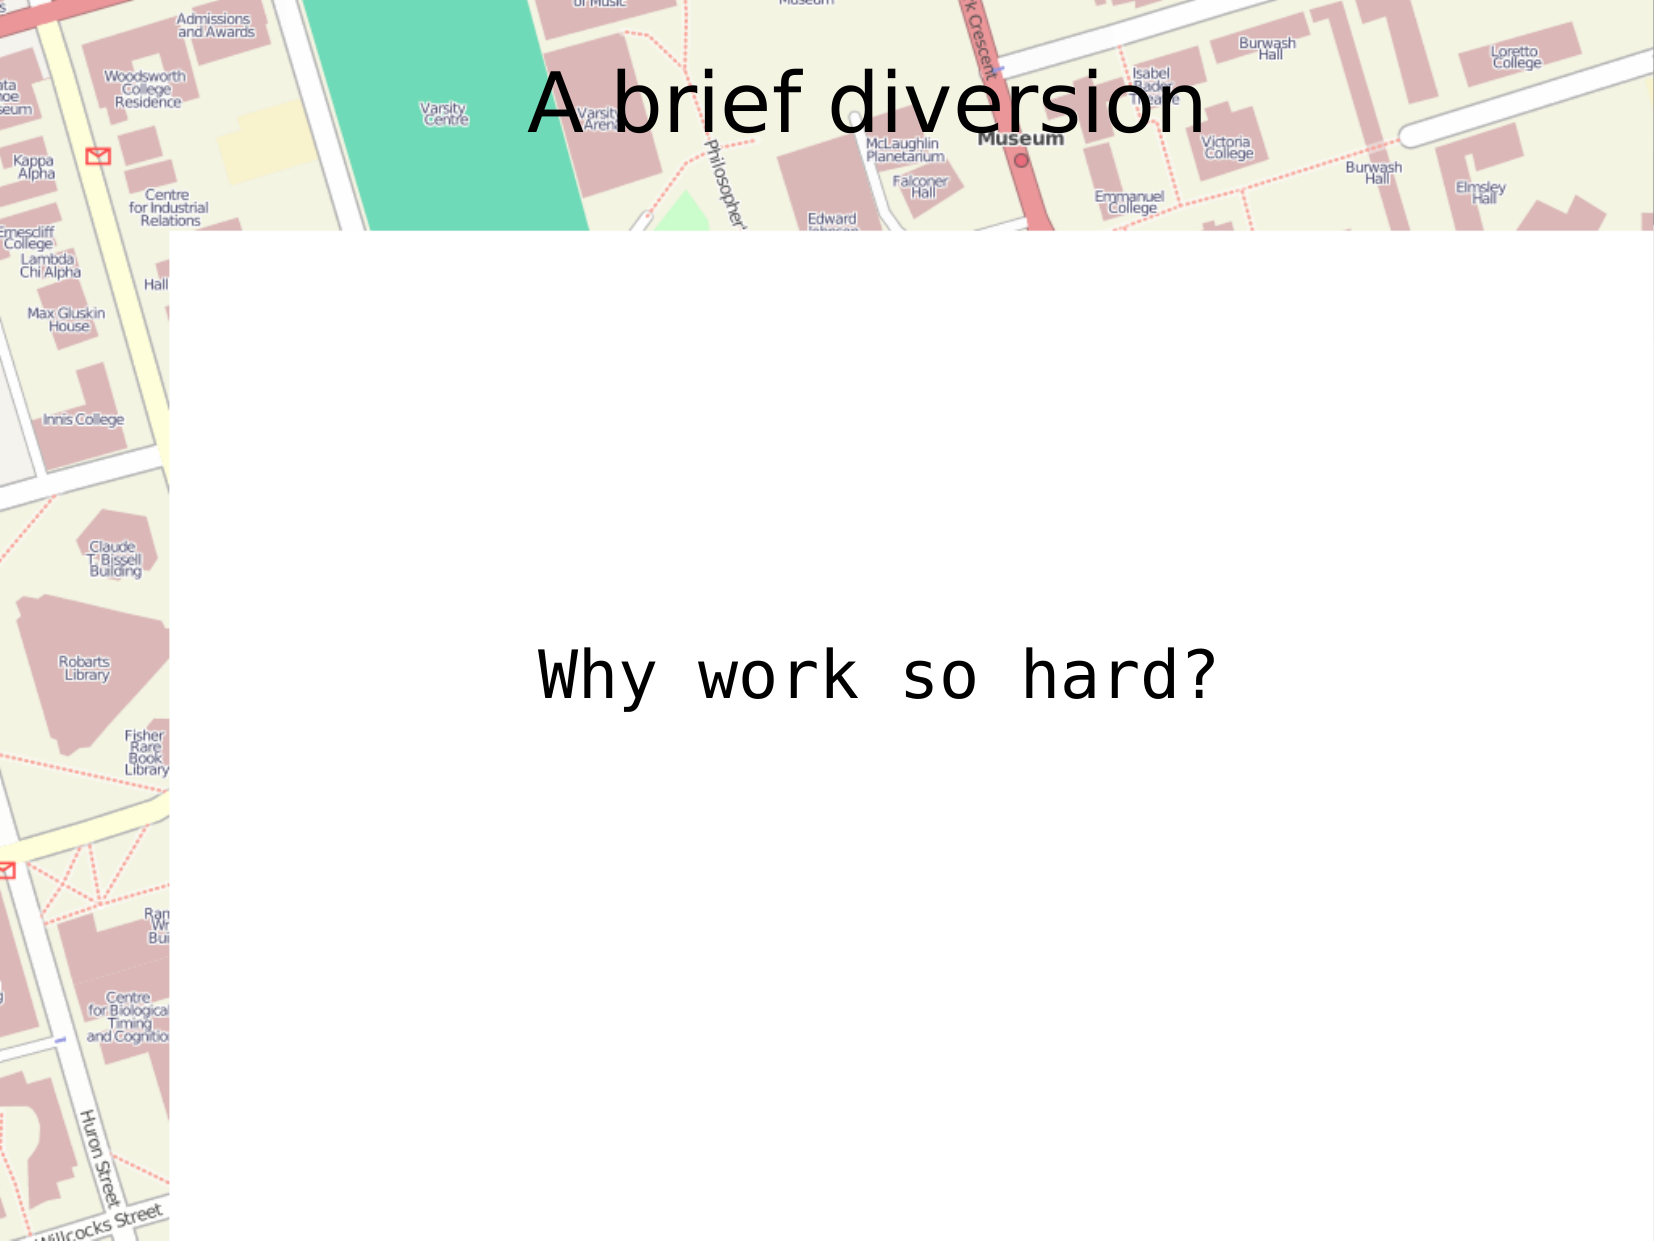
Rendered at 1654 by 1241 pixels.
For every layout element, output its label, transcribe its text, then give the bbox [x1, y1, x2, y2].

title A brief diversion [124, 0, 1613, 208]
subtitle Why work so hard? [187, 337, 1538, 1013]
picture [0, 0, 1654, 1241]
